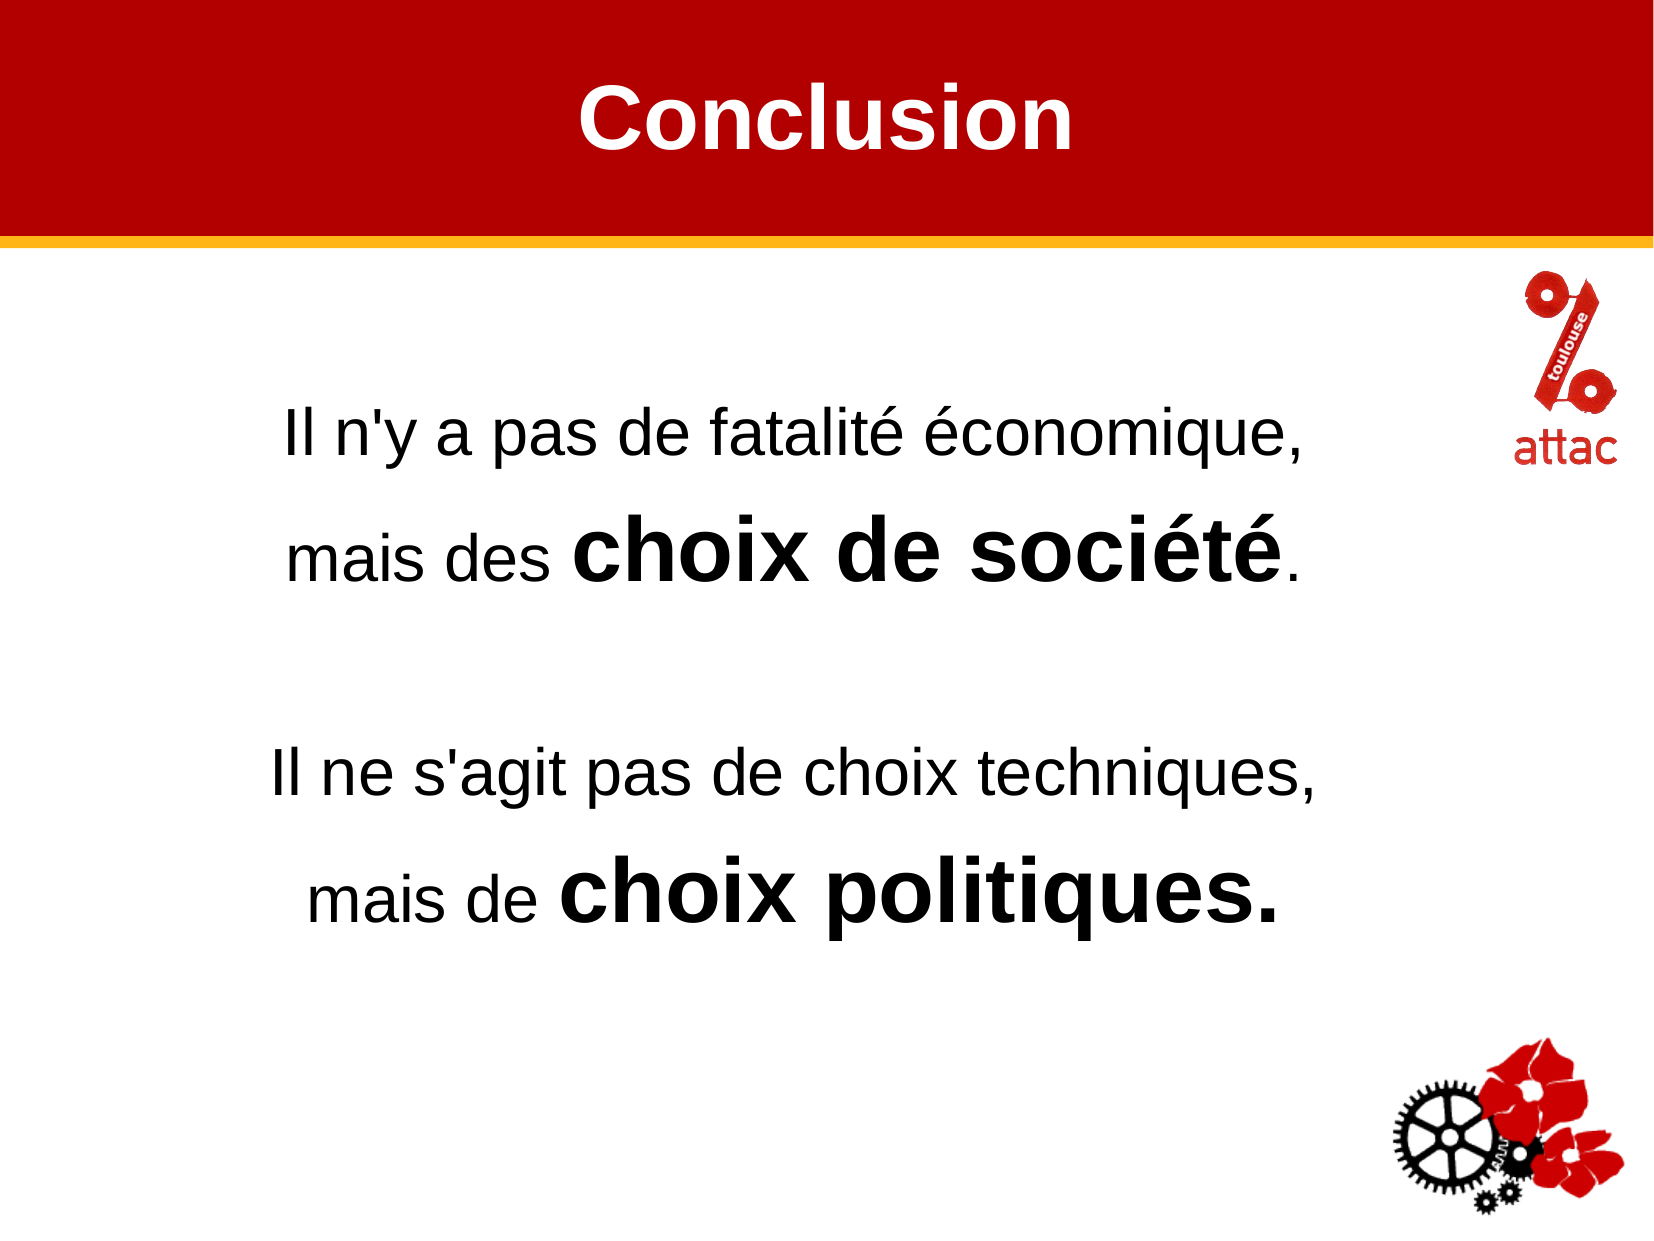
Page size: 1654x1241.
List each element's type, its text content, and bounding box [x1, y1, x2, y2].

title Conclusion [82, 13, 1571, 222]
list Il n'y a pas de fatalité économique, mais des choix de société. Il ne s'agit pas de choix techniques, mais de choix politiques. [82, 290, 1506, 1093]
picture [1387, 1033, 1628, 1218]
picture [1509, 265, 1625, 473]
